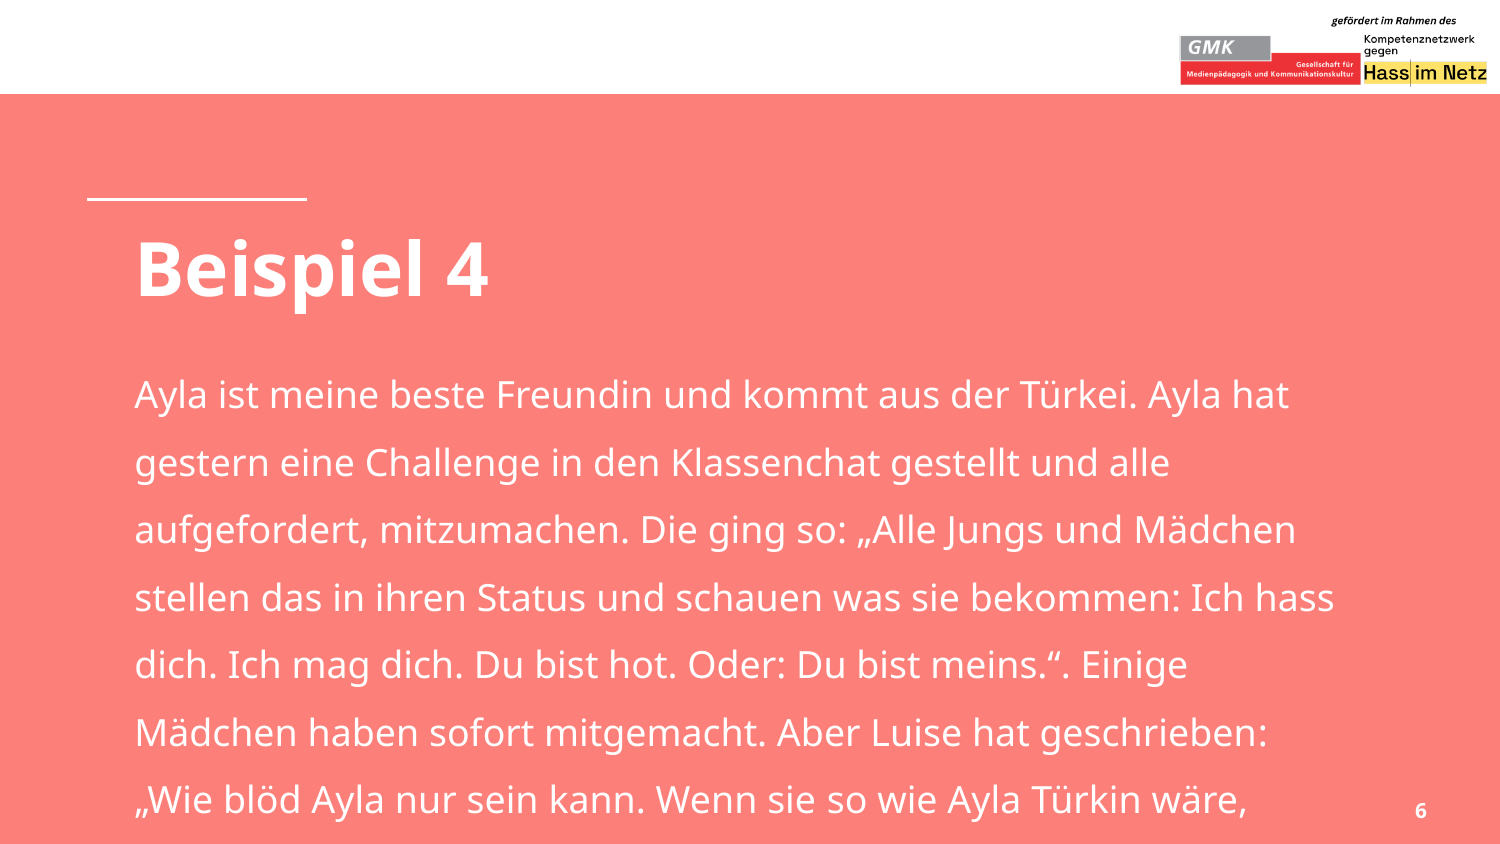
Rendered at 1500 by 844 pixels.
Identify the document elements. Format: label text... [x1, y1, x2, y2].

text_box 6 [1400, 779, 1491, 844]
text_box Ayla ist meine beste Freundin und kommt aus der Türkei. Ayla hat gestern eine Challenge in den Klassenchat gestellt und alle aufgefordert, mitzumachen. Die ging so: „Alle Jungs und Mädchen stellen das in ihren Status und schauen was sie bekommen: Ich hass dich. Ich mag dich. Du bist hot. Oder: Du bist meins.“. Einige Mädchen haben sofort mitgemacht. Aber Luise hat geschrieben: „Wie blöd Ayla nur sein kann. Wenn sie so wie Ayla Türkin wäre, würde sie so etwas nie posten - weil sowieso alle Türken hassen!“ [120, 341, 1372, 844]
title Beispiel 4 [119, 216, 1381, 466]
